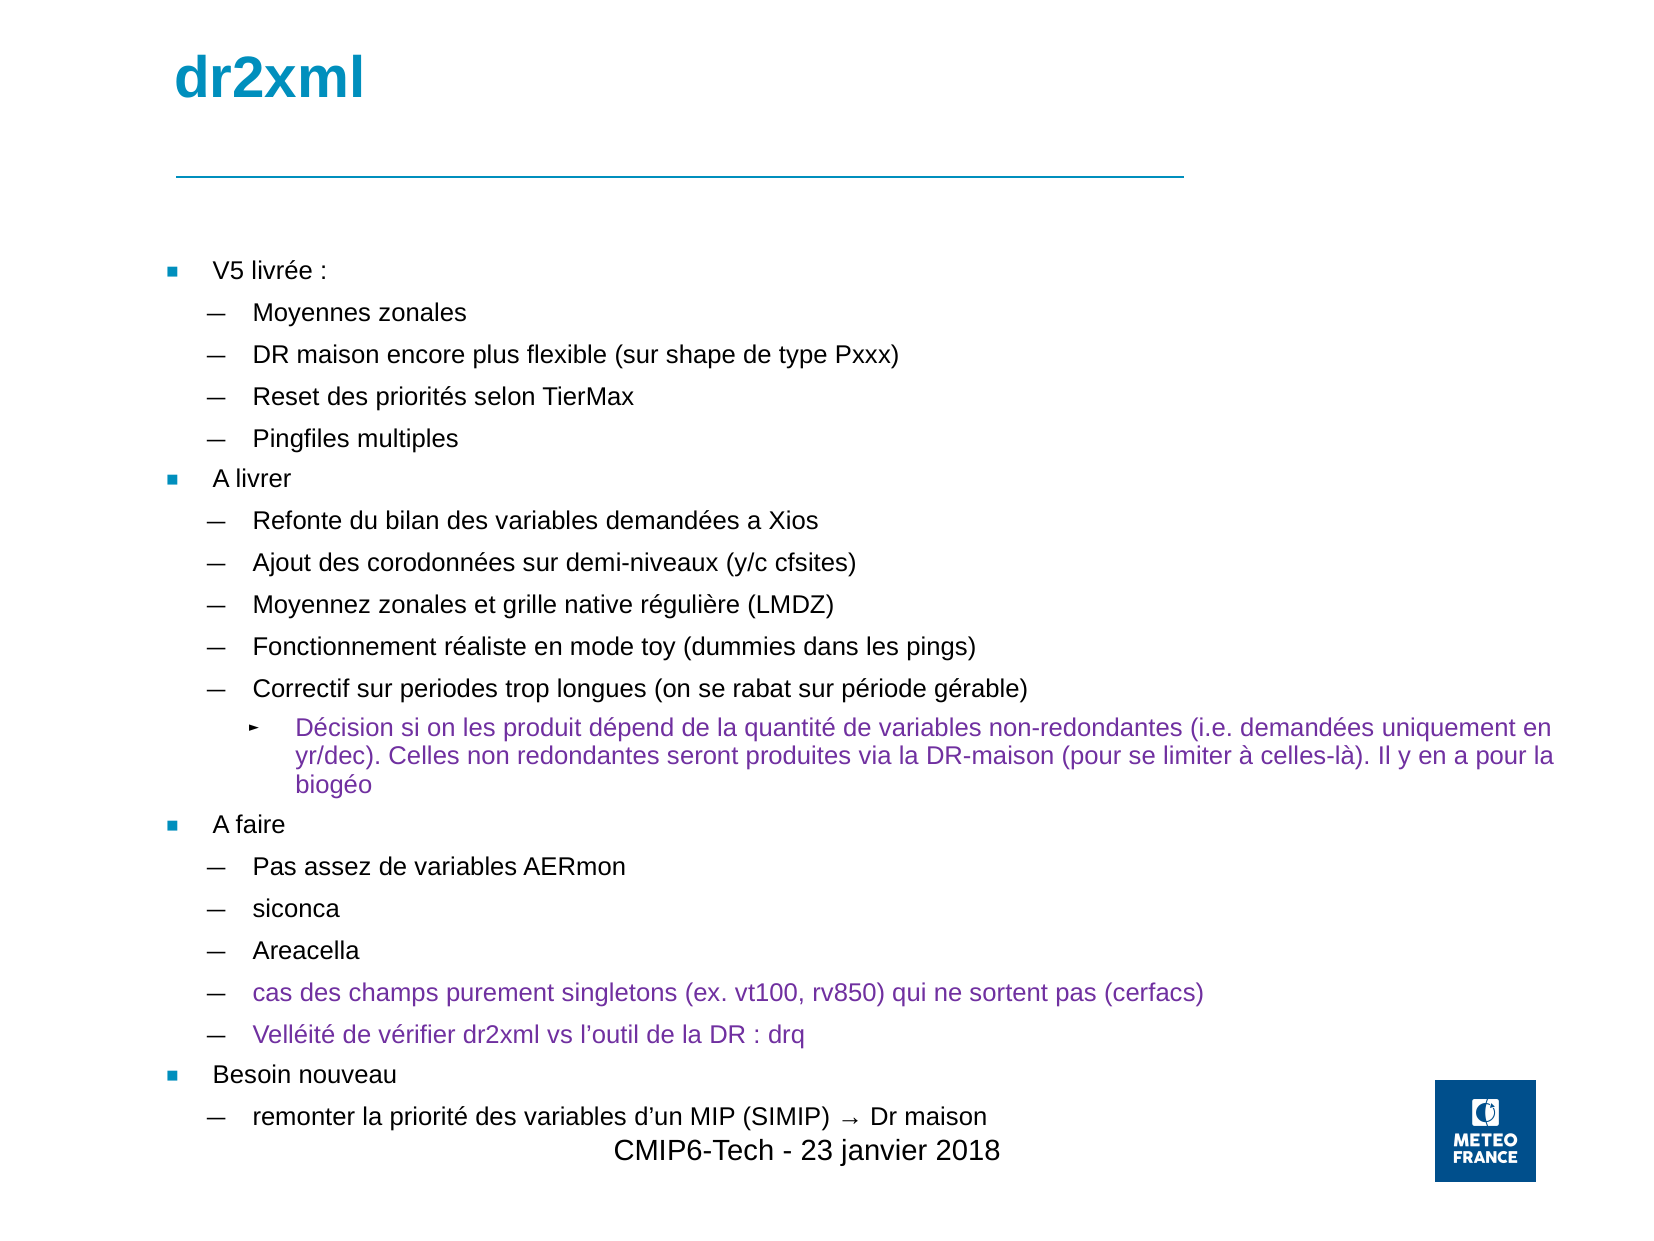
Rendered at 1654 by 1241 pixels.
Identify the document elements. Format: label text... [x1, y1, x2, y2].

title dr2xml [174, 0, 1654, 156]
picture [1435, 1134, 1536, 1182]
list V5 livrée : Moyennes zonales DR maison encore plus flexible (sur shape de type Pxxx) Reset des priorités selon TierMax Pingfiles multiples A livrer Refonte du bilan des variables demandées a Xios Ajout des corodonnées sur demi-niveaux (y/c cfsites) Moyennez zonales et grille native régulière (LMDZ) Fonctionnement réaliste en mode toy (dummies dans les pings) Correctif sur periodes trop longues (on se rabat sur période gérable) Décision si on les produit dépend de la quantité de variables non-redondantes (i.e. demandées uniquement en yr/dec). Celles non redondantes seront produites via la DR-maison (pour se limiter à celles-là). Il y en a pour la biogéo A faire Pas assez de variables AERmon siconca Areacella cas des champs purement singletons (ex. vt100, rv850) qui ne sortent pas (cerfacs) Velléité de vérifier dr2xml vs l’outil de la DR : drq Besoin nouveau remonter la priorité des variables d’un MIP (SIMIP) → Dr maison [156, 256, 1571, 1134]
